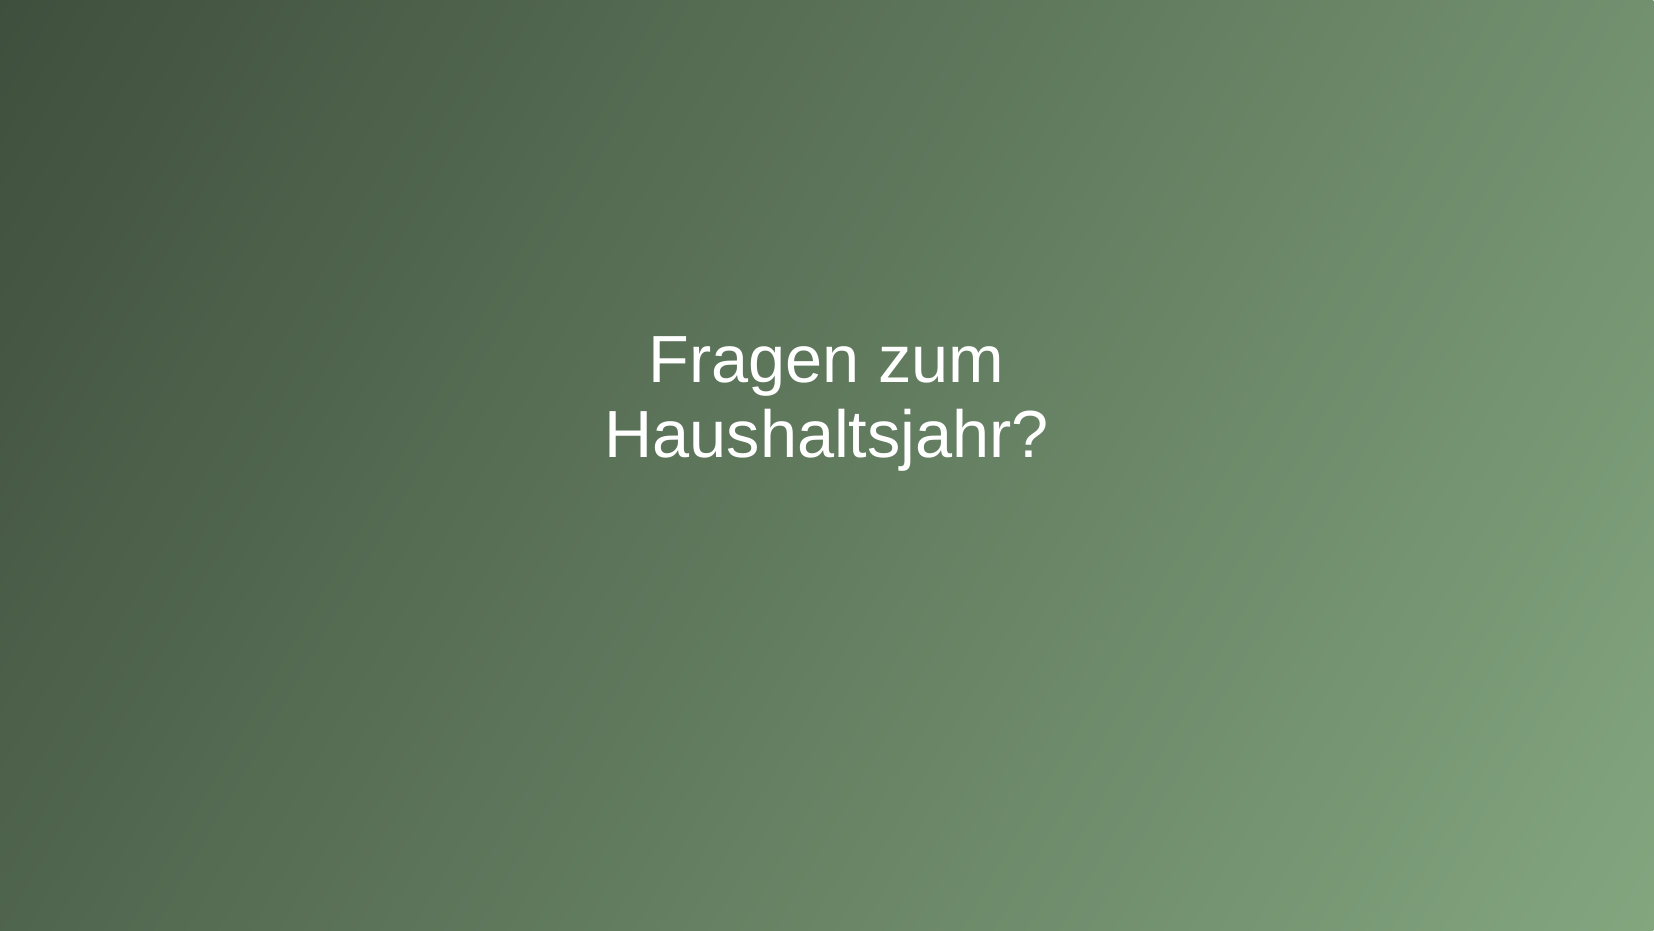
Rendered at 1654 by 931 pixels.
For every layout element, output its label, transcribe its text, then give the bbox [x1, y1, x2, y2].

subtitle Fragen zum Haushaltsjahr? [82, 37, 1571, 757]
